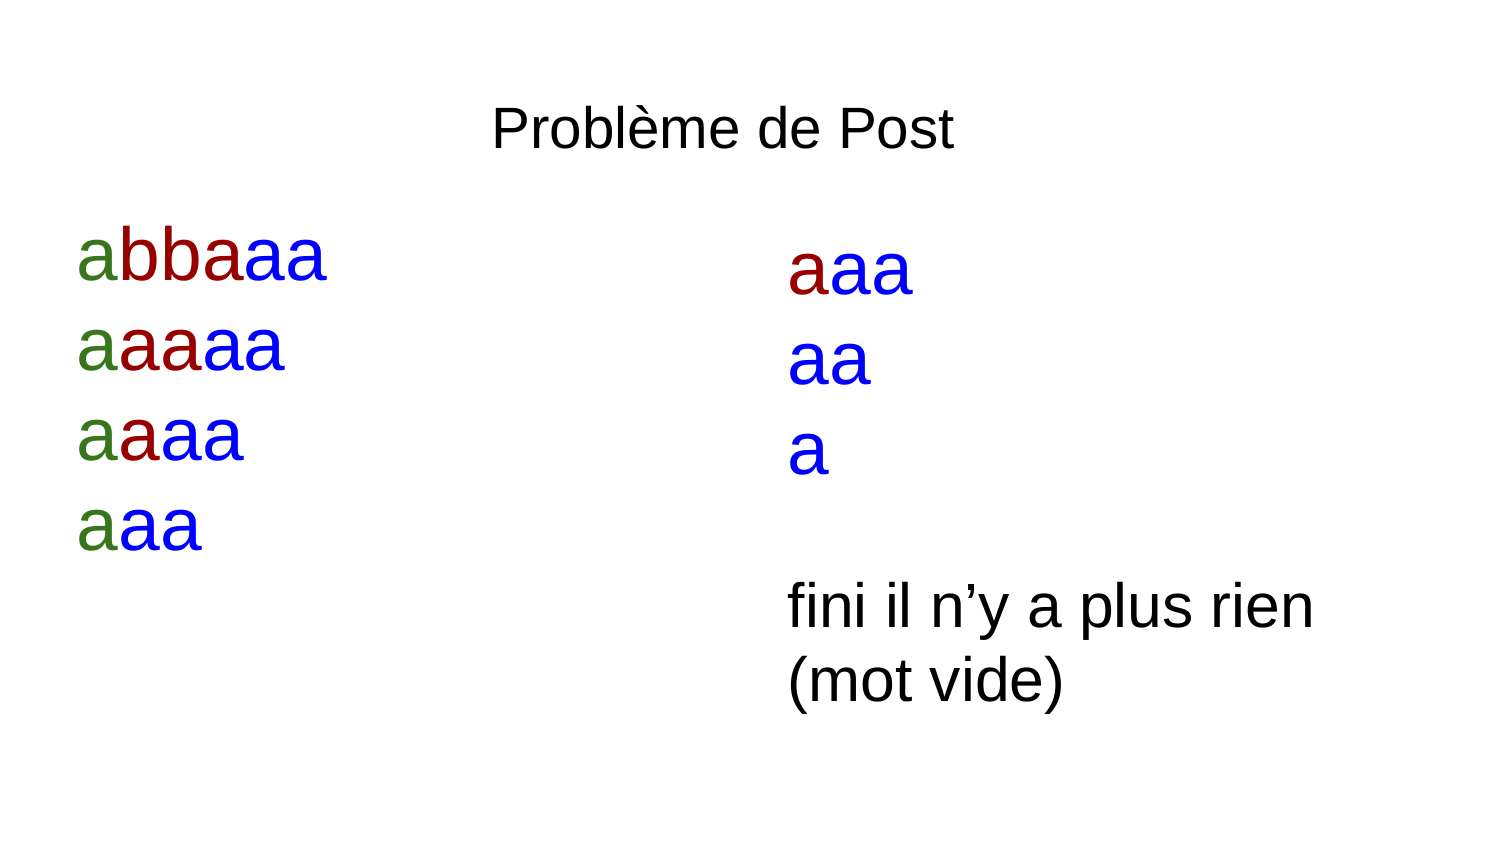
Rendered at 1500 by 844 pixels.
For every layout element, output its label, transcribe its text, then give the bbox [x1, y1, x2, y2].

text_box abbaaa aaaaa aaaa aaa [61, 190, 689, 784]
title Problème de Post [476, 75, 1024, 170]
text_box aaa aa a fini il n’y a plus rien (mot vide) [772, 204, 1400, 798]
